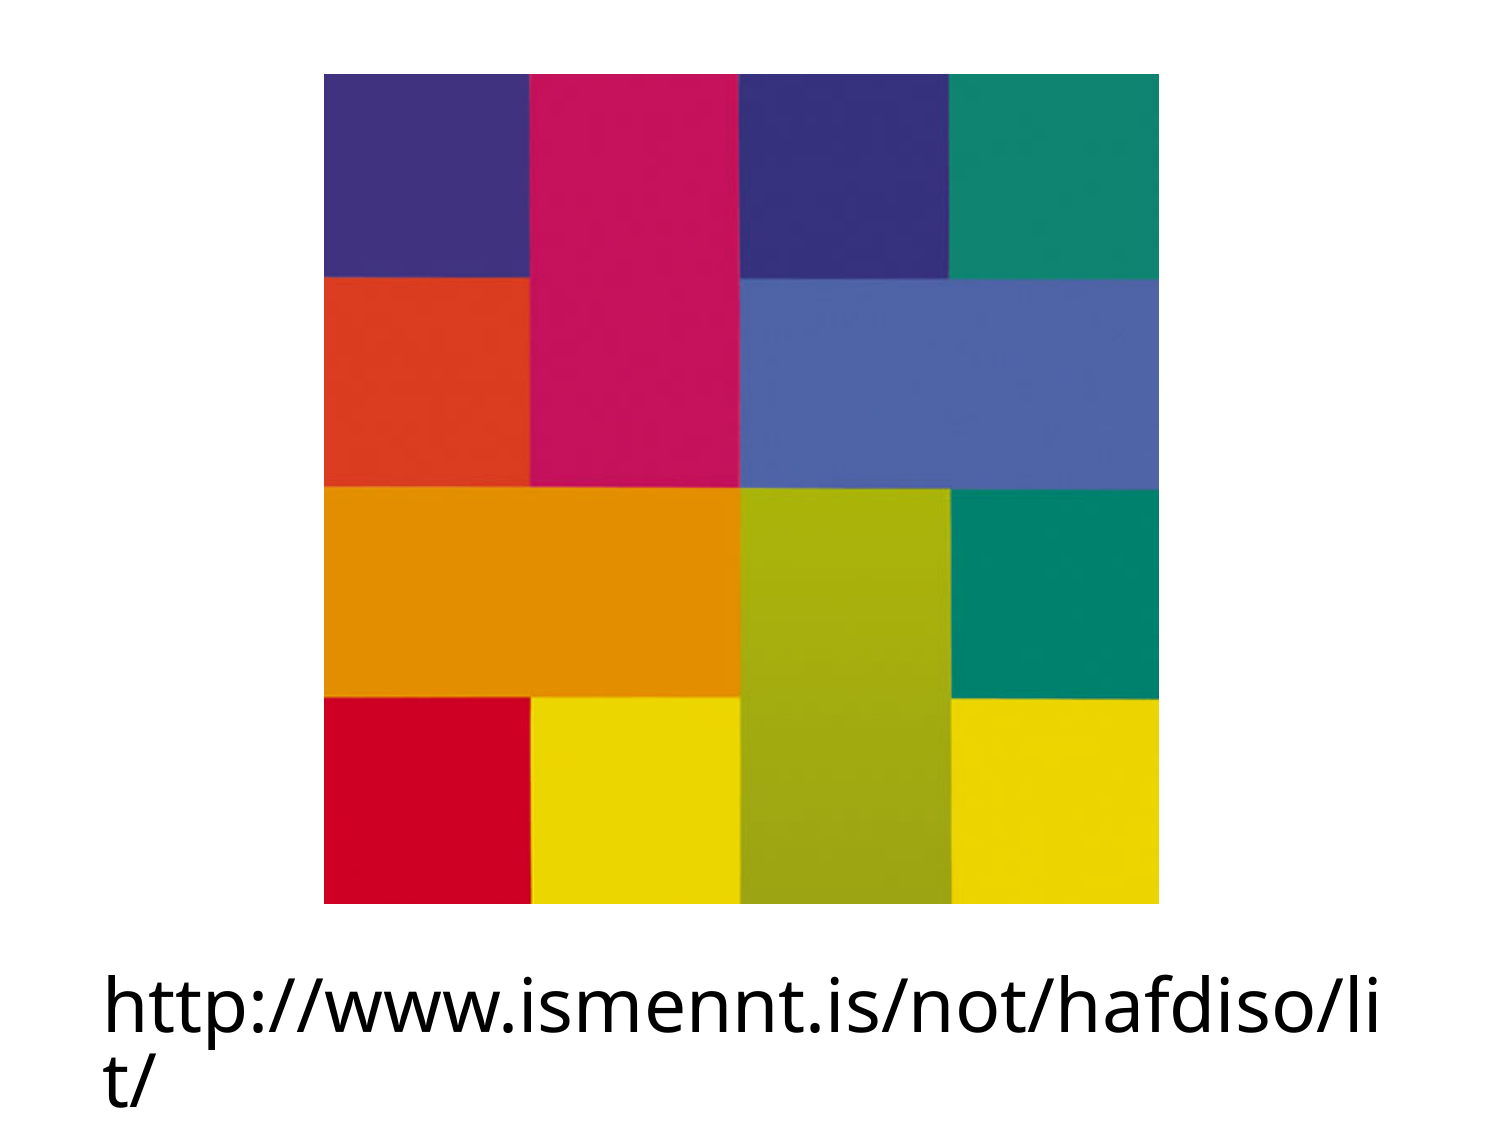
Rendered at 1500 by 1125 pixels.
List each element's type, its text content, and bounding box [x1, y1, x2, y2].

picture [324, 74, 1159, 904]
text_box http://www.ismennt.is/not/hafdiso/lit/ [87, 949, 1425, 1056]
